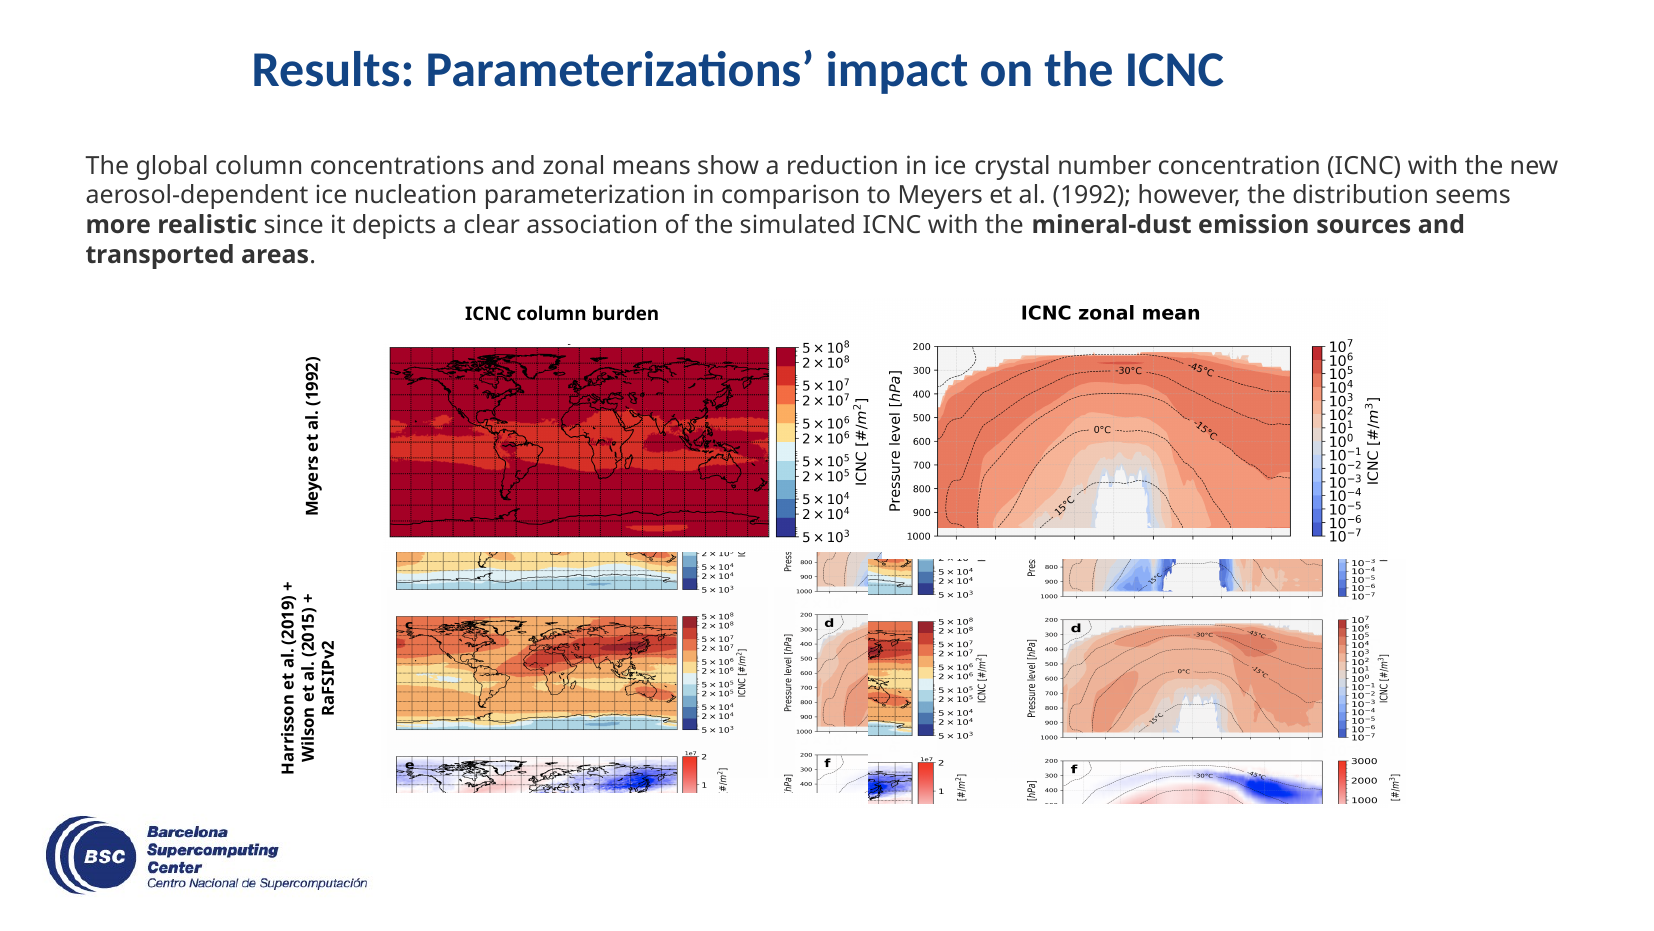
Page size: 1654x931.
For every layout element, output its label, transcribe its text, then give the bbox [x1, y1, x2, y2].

picture [0, 0, 1654, 931]
text_box Meyers et al. (1992) [255, 336, 367, 537]
text_box [361, 551, 741, 560]
text_box The global column concentrations and zonal means show a reduction in ice crystal number concentration (ICNC) with the new aerosol-dependent ice nucleation parameterization in comparison to Meyers et al. (1992); however, the distribution seems more realistic since it depicts a clear association of the simulated ICNC with the mineral-dust emission sources and transported areas. [70, 141, 1583, 432]
text_box Harrisson et al. (2019) + Wilson et al. (2015) + RaFSIPv2 [242, 566, 373, 791]
text_box Results: Parameterizations’ impact on the ICNC [0, 36, 1524, 166]
text_box ICNC column burden [353, 283, 771, 343]
